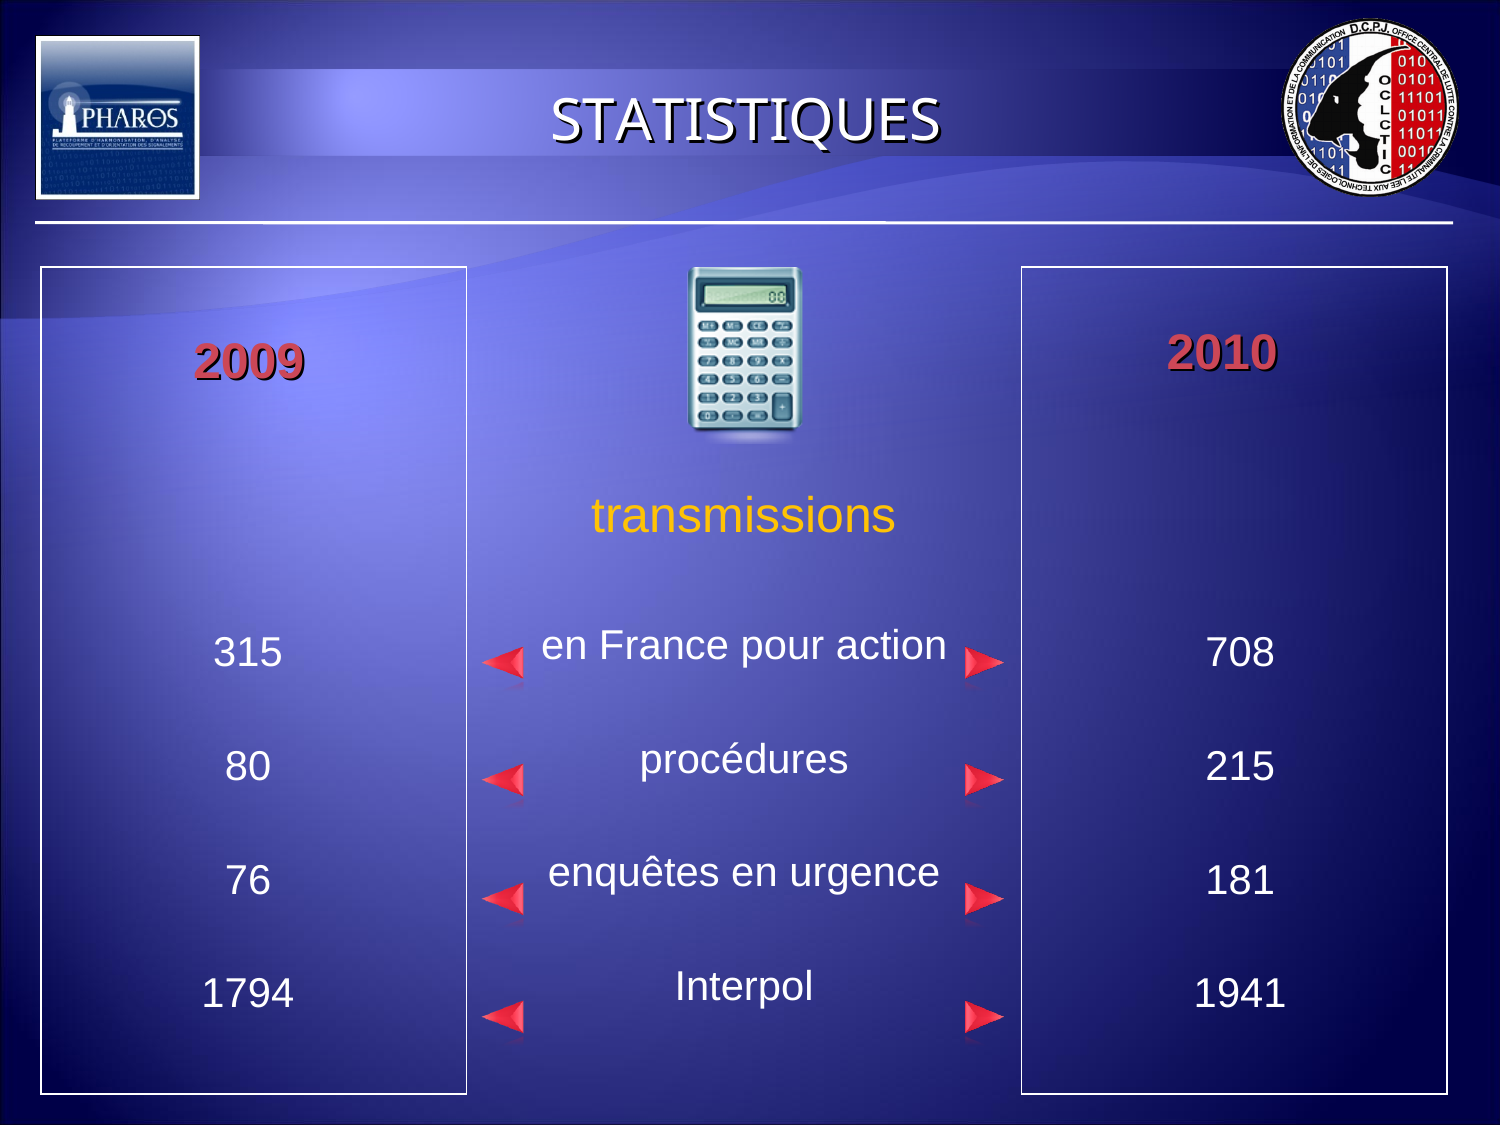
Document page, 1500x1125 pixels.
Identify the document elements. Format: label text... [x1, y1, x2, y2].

text_box 315 80 76 1794 [159, 621, 337, 714]
text_box STATISTIQUES [200, 70, 1281, 165]
text_box transmissions en France pour action procédures enquêtes en urgence Interpol [466, 479, 1021, 572]
text_box 2010 [1117, 314, 1341, 456]
text_box 708 215 181 1941 [1151, 621, 1329, 714]
text_box 2009 [137, 314, 361, 397]
picture [0, 0, 1500, 1125]
